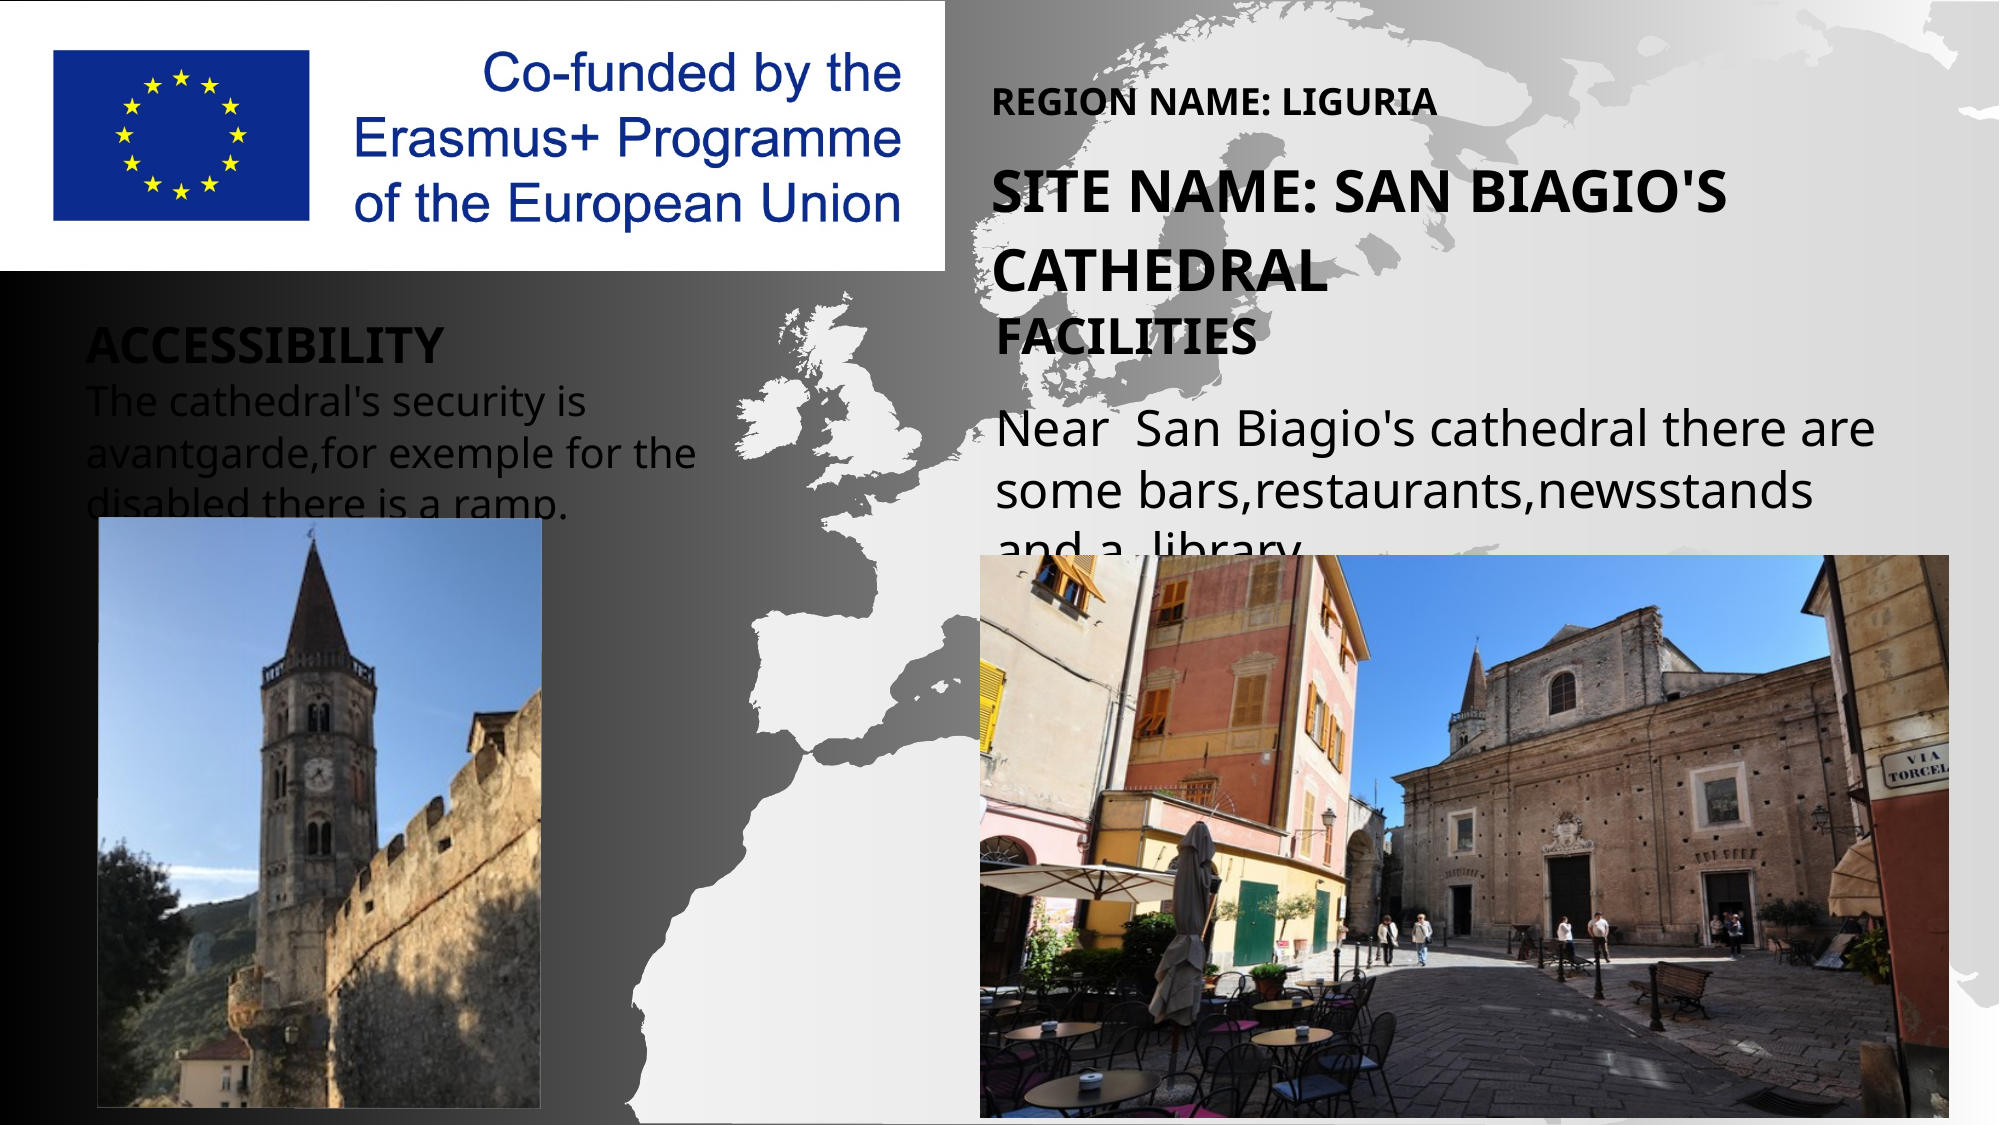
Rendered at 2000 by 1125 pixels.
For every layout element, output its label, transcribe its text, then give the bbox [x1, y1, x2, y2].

picture [980, 555, 1949, 1118]
picture [0, 1, 945, 271]
text_box [542, 696, 980, 772]
text_box FACILITIES Near San Biagio's cathedral there are some bars,restaurants,newsstands and a library. [980, 1118, 1914, 1125]
text_box REGION NAME: LIGURIA SITE NAME: SAN BIAGIO'S CATHEDRAL [976, 68, 1945, 316]
text_box FACILITIES Near San Biagio's cathedral there are some bars,restaurants,newsstands and a library. [980, 298, 1914, 555]
text_box ACCESSIBILITY The cathedral's security is avantgarde,for exemple for the disabled there is a ramp. [70, 307, 839, 1125]
picture [96, 516, 542, 1110]
